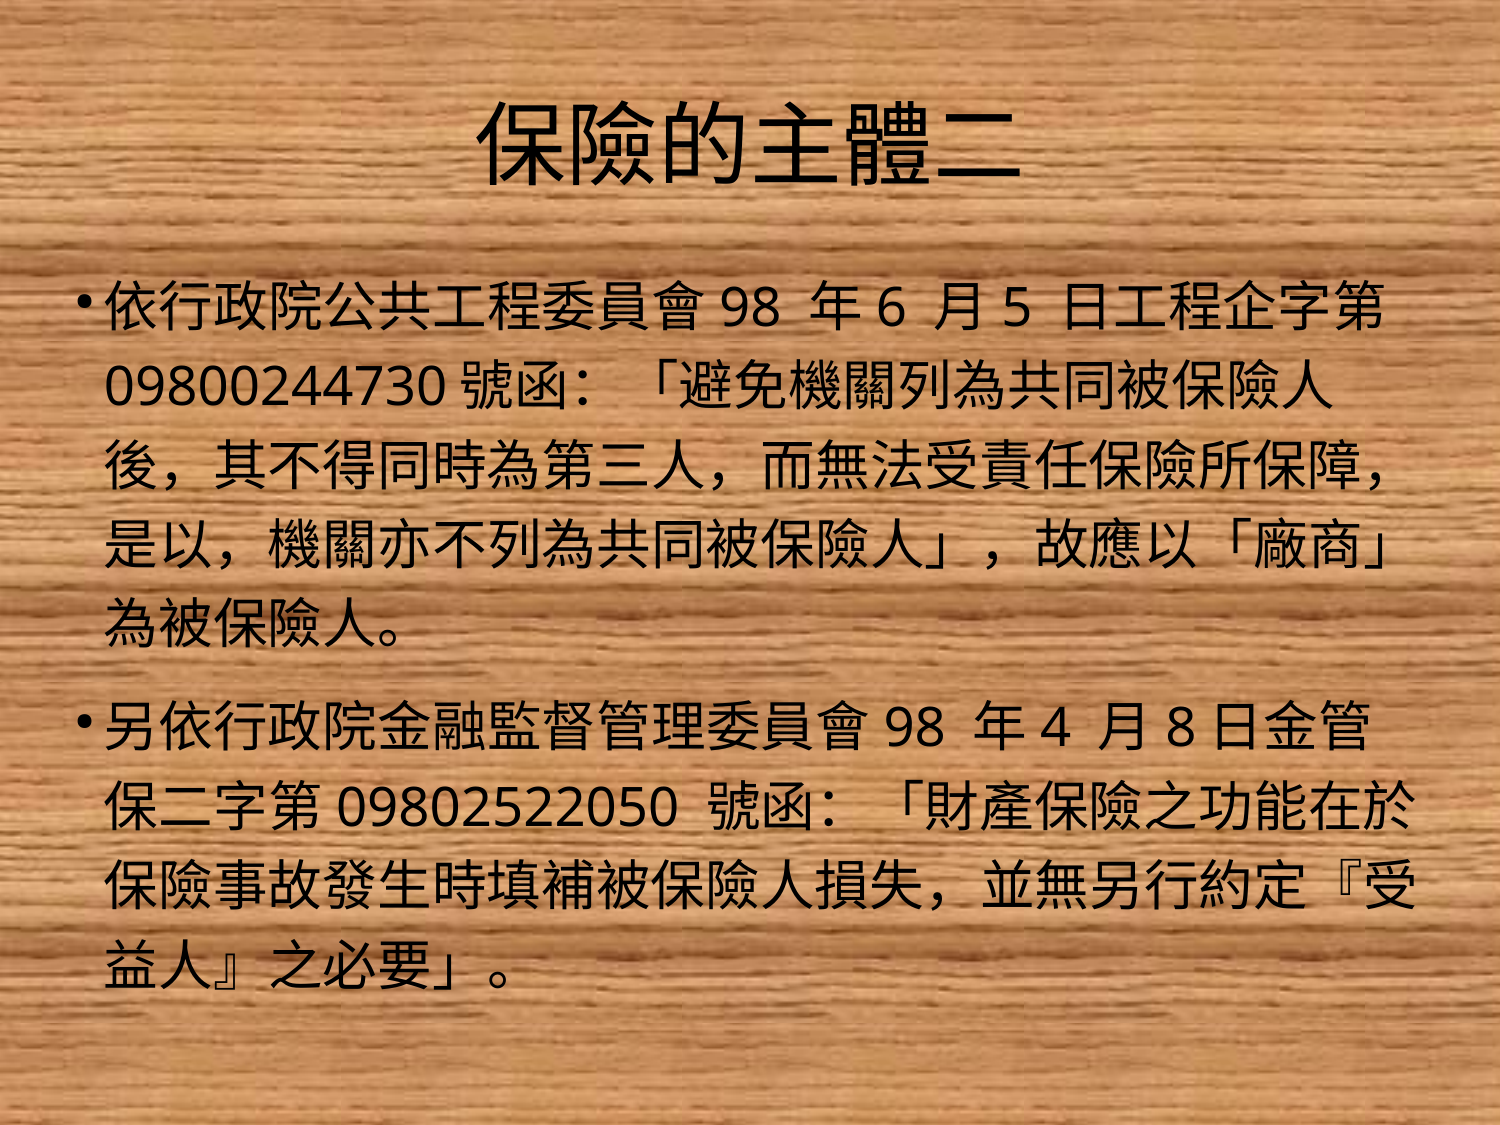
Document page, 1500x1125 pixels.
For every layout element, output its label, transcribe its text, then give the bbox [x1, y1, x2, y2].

picture [0, 0, 1500, 1125]
title 保險的主體二 [75, 45, 1425, 233]
list 依行政院公共工程委員會98 年6 月5 日工程企字第09800244730號函：「避免機關列為共同被保險人後，其不得同時為第三人，而無法受責任保險所保障，是以，機關亦不列為共同被保險人」，故應以「廠商」為被保險人。 另依行政院金融監督管理委員會98 年4 月8日金管保二字第09802522050 號函：「財產保險之功能在於保險事故發生時填補被保險人損失，並無另行約定『受益人』之必要」。 [75, 262, 1425, 1005]
